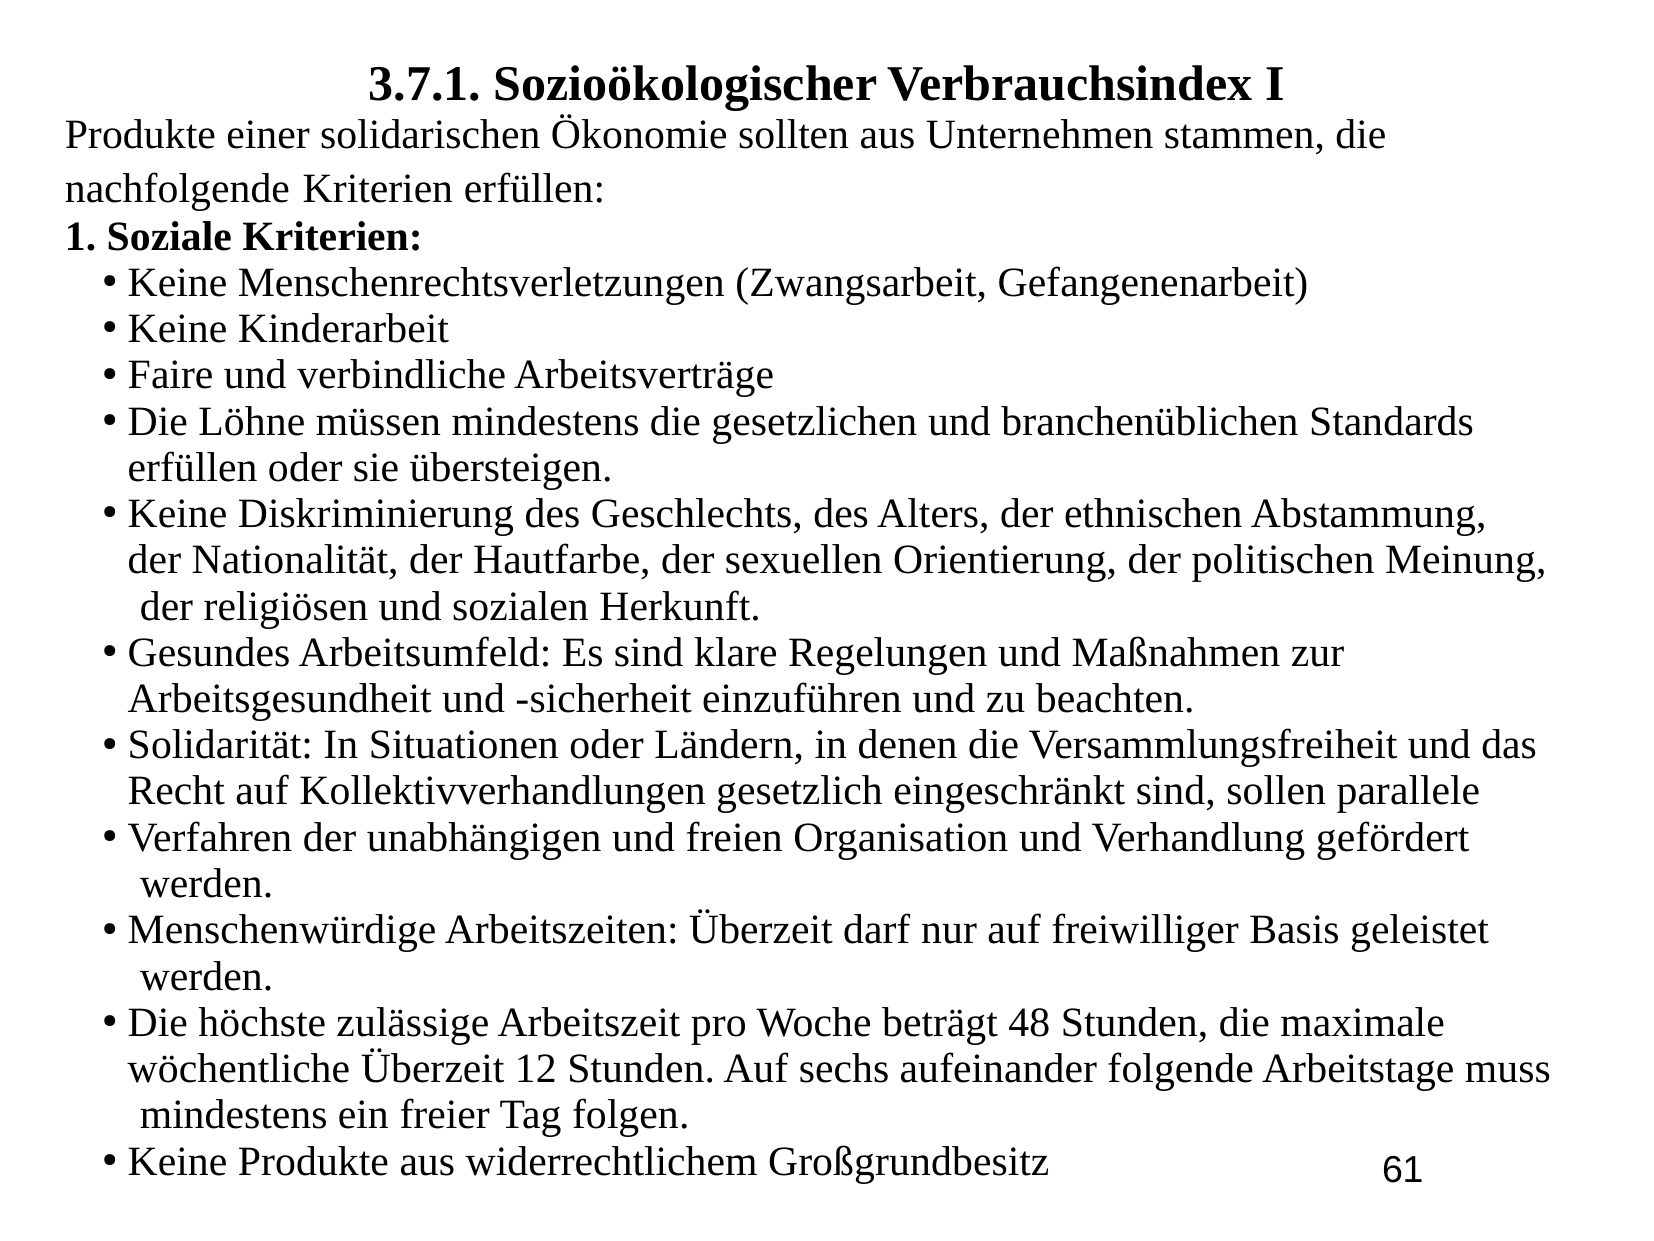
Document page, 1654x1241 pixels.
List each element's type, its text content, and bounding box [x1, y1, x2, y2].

text_box 3.7.1. Sozioökologischer Verbrauchsindex I Produkte einer solidarischen Ökonomie sollten aus Unternehmen stammen, die nachfolgende Kriterien erfüllen: 1. Soziale Kriterien: Keine Menschenrechtsverletzungen (Zwangsarbeit, Gefangenenarbeit) Keine Kinderarbeit Faire und verbindliche Arbeitsverträge Die Löhne müssen mindestens die gesetzlichen und branchenüblichen Standards erfüllen oder sie übersteigen. Keine Diskriminierung des Geschlechts, des Alters, der ethnischen Abstammung, der Nationalität, der Hautfarbe, der sexuellen Orientierung, der politischen Meinung, der religiösen und sozialen Herkunft. Gesundes Arbeitsumfeld: Es sind klare Regelungen und Maßnahmen zur Arbeitsgesundheit und -sicherheit einzuführen und zu beachten. Solidarität: In Situationen oder Ländern, in denen die Versammlungsfreiheit und das Recht auf Kollektivverhandlungen gesetzlich eingeschränkt sind, sollen parallele Verfahren der unabhängigen und freien Organisation und Verhandlung gefördert werden. Menschenwürdige Arbeitszeiten: Überzeit darf nur auf freiwilliger Basis geleistet werden. Die höchste zulässige Arbeitszeit pro Woche beträgt 48 Stunden, die maximale wöchentliche Überzeit 12 Stunden. Auf sechs aufeinander folgende Arbeitstage muss mindestens ein freier Tag folgen. Keine Produkte aus widerrechtlichem Großgrundbesitz [50, 48, 1604, 1192]
text_box <Nummer> [1367, 1140, 1585, 1211]
